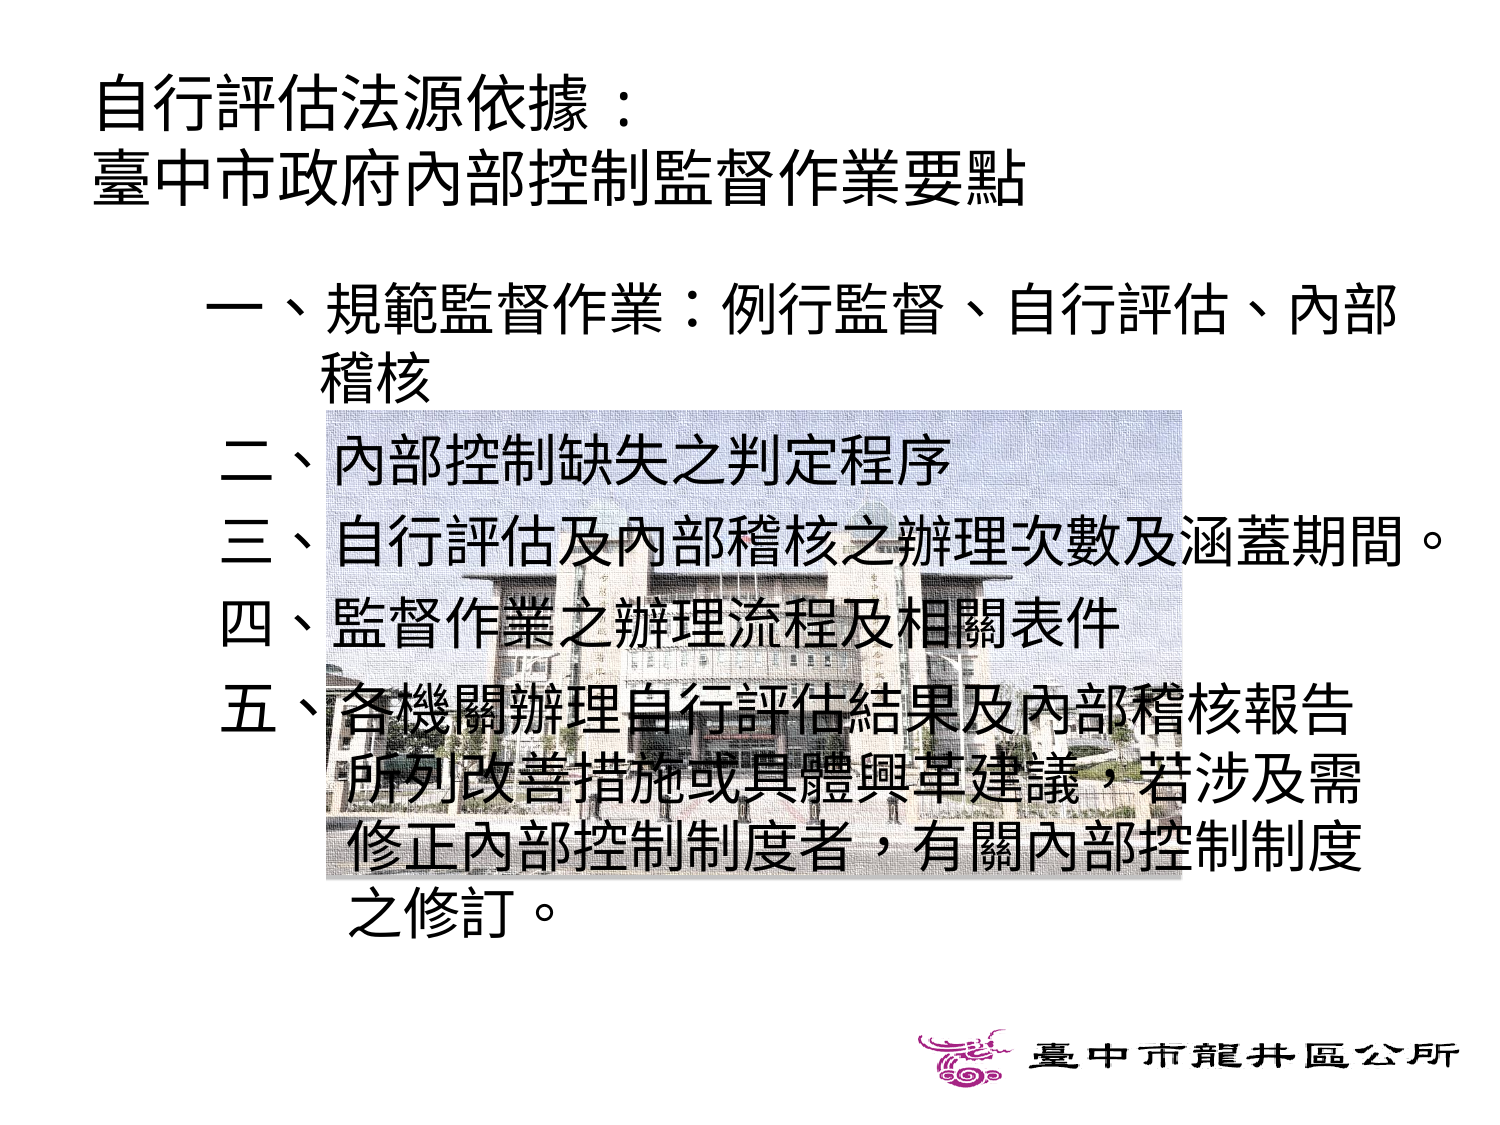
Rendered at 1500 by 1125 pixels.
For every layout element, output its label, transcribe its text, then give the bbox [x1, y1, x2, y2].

title 自行評估法源依據: 臺中市政府內部控制監督作業要點 [75, 45, 1426, 233]
list 一、規範監督作業：例行監督、自行評估、內部稽核 二、內部控制缺失之判定程序 三、自行評估及內部稽核之辦理次數及涵蓋期間。 四、監督作業之辦理流程及相關表件 五、各機關辦理自行評估結果及內部稽核報告所列改善措施或具體興革建議，若涉及需修正內部控制制度者，有關內部控制制度之修訂。 [75, 262, 1426, 1005]
